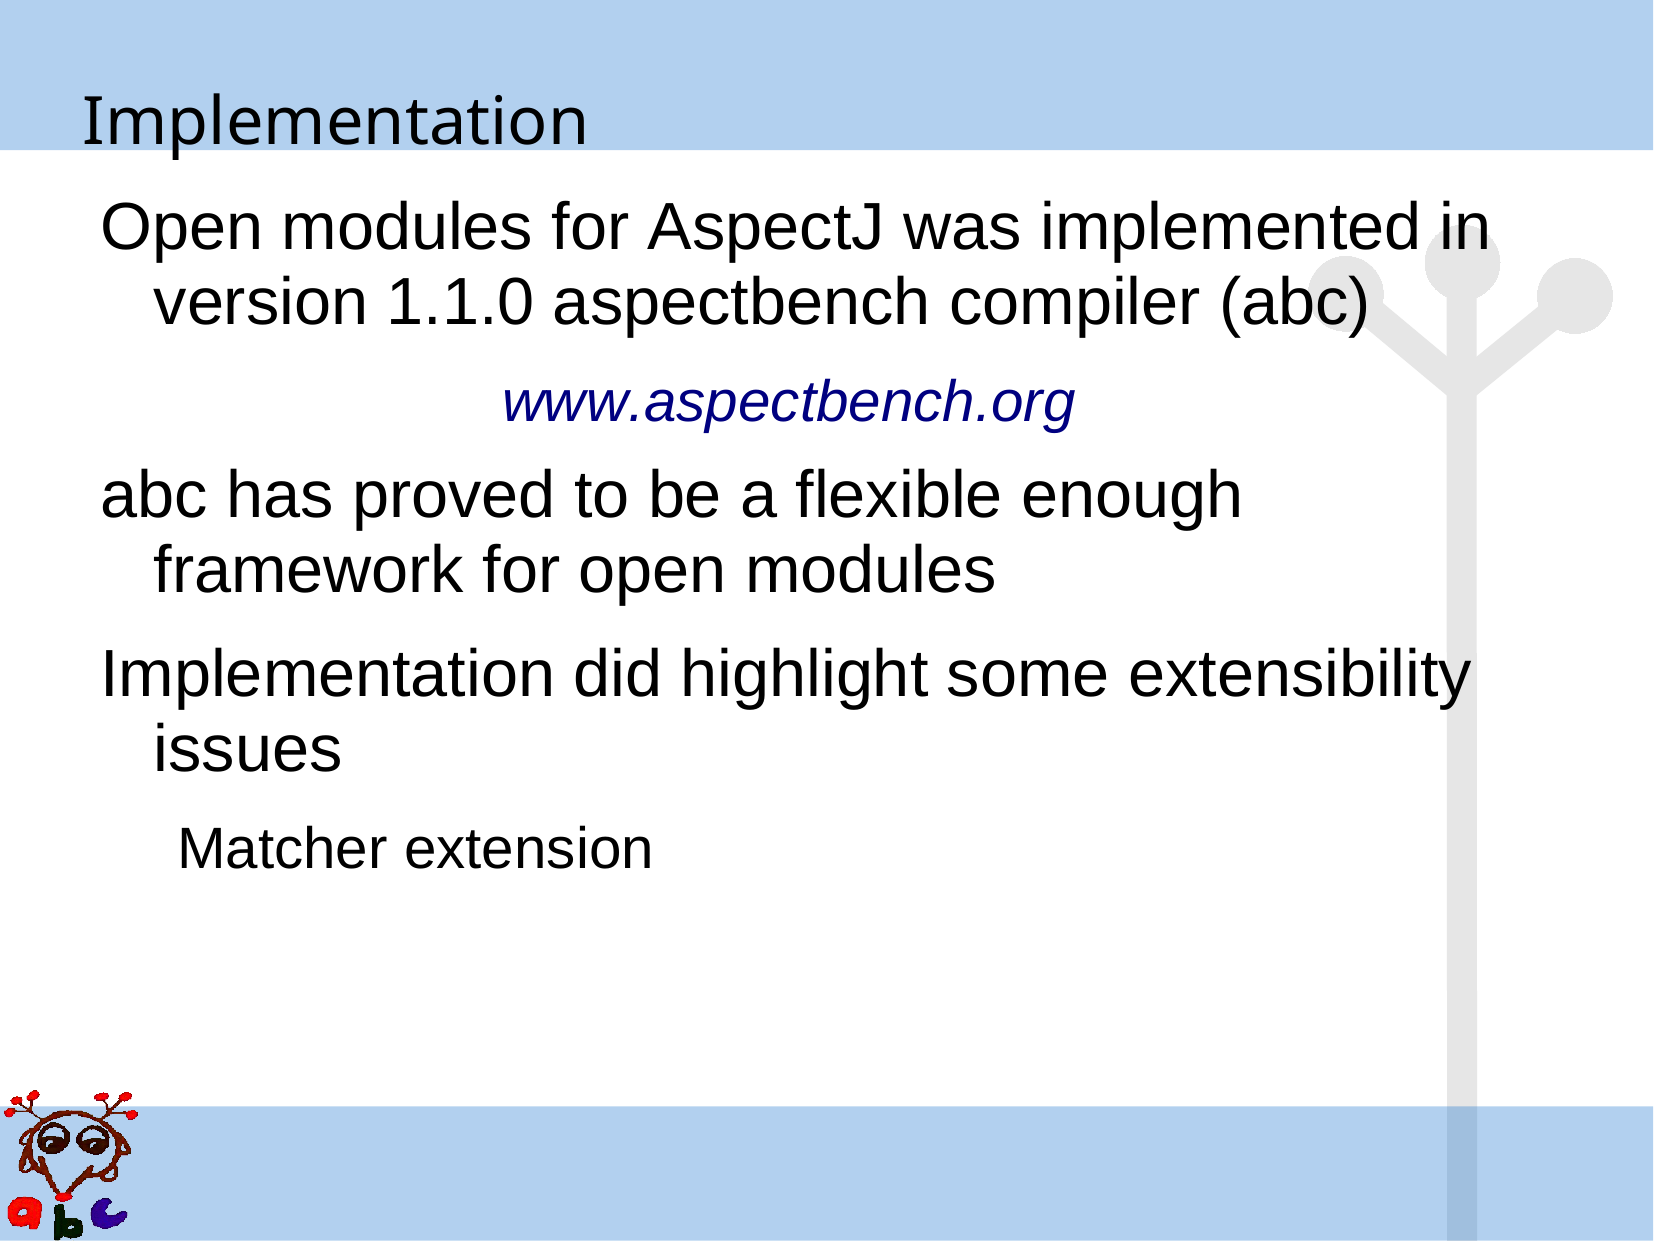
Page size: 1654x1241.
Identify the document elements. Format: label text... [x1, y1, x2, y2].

picture [0, 1088, 139, 1241]
list Open modules for AspectJ was implemented in version 1.1.0 aspectbench compiler (abc) www.aspectbench.org abc has proved to be a flexible enough framework for open modules Implementation did highlight some extensibility issues Matcher extension [82, 189, 1571, 1053]
title Implementation [82, 49, 1576, 188]
